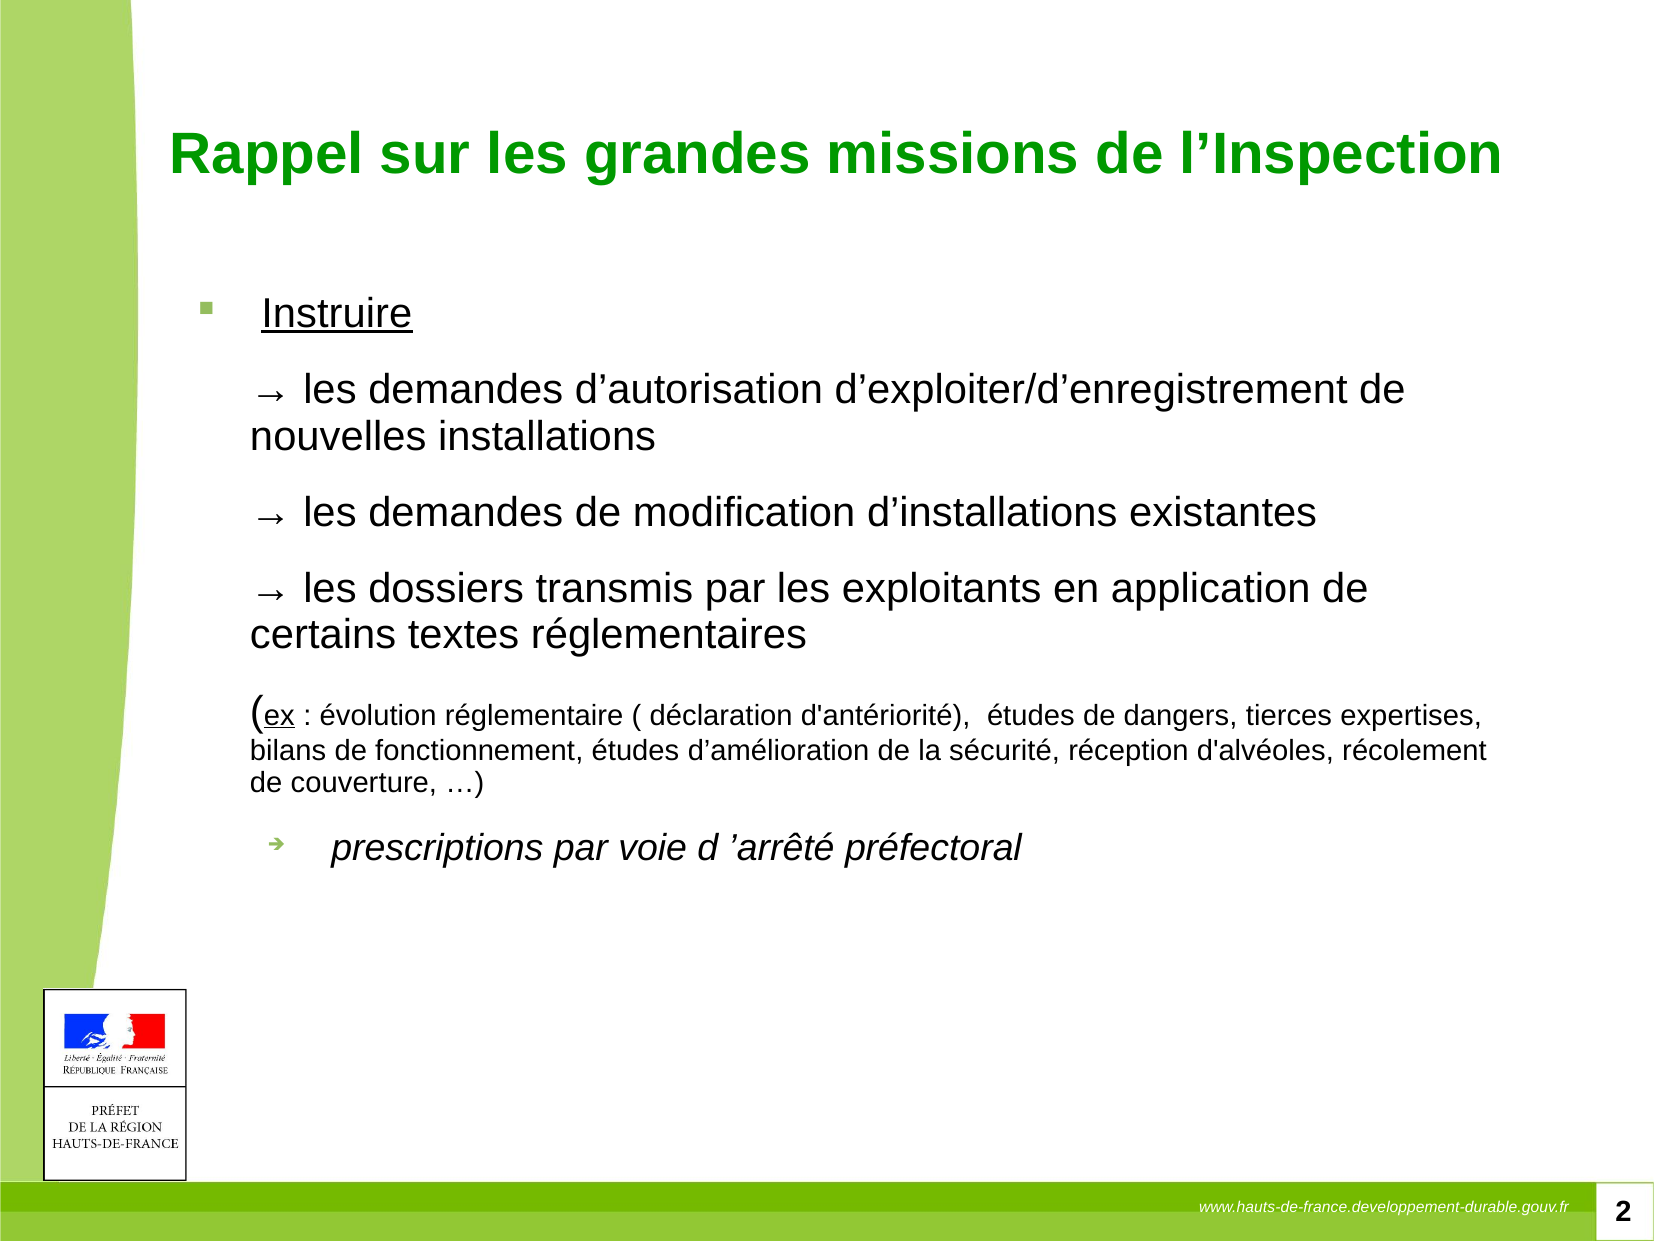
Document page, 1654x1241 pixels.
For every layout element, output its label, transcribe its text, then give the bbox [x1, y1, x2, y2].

picture [0, 0, 1654, 1241]
list Instruire → les demandes d’autorisation d’exploiter/d’enregistrement de nouvelles installations → les demandes de modification d’installations existantes → les dossiers transmis par les exploitants en application de certains textes réglementaires (ex : évolution réglementaire ( déclaration d'antériorité), études de dangers, tierces expertises, bilans de fonctionnement, études d’amélioration de la sécurité, réception d'alvéoles, récolement de couverture, …) prescriptions par voie d ’arrêté préfectoral [179, 290, 1509, 1109]
title Rappel sur les grandes missions de l’Inspection [82, 49, 1571, 257]
